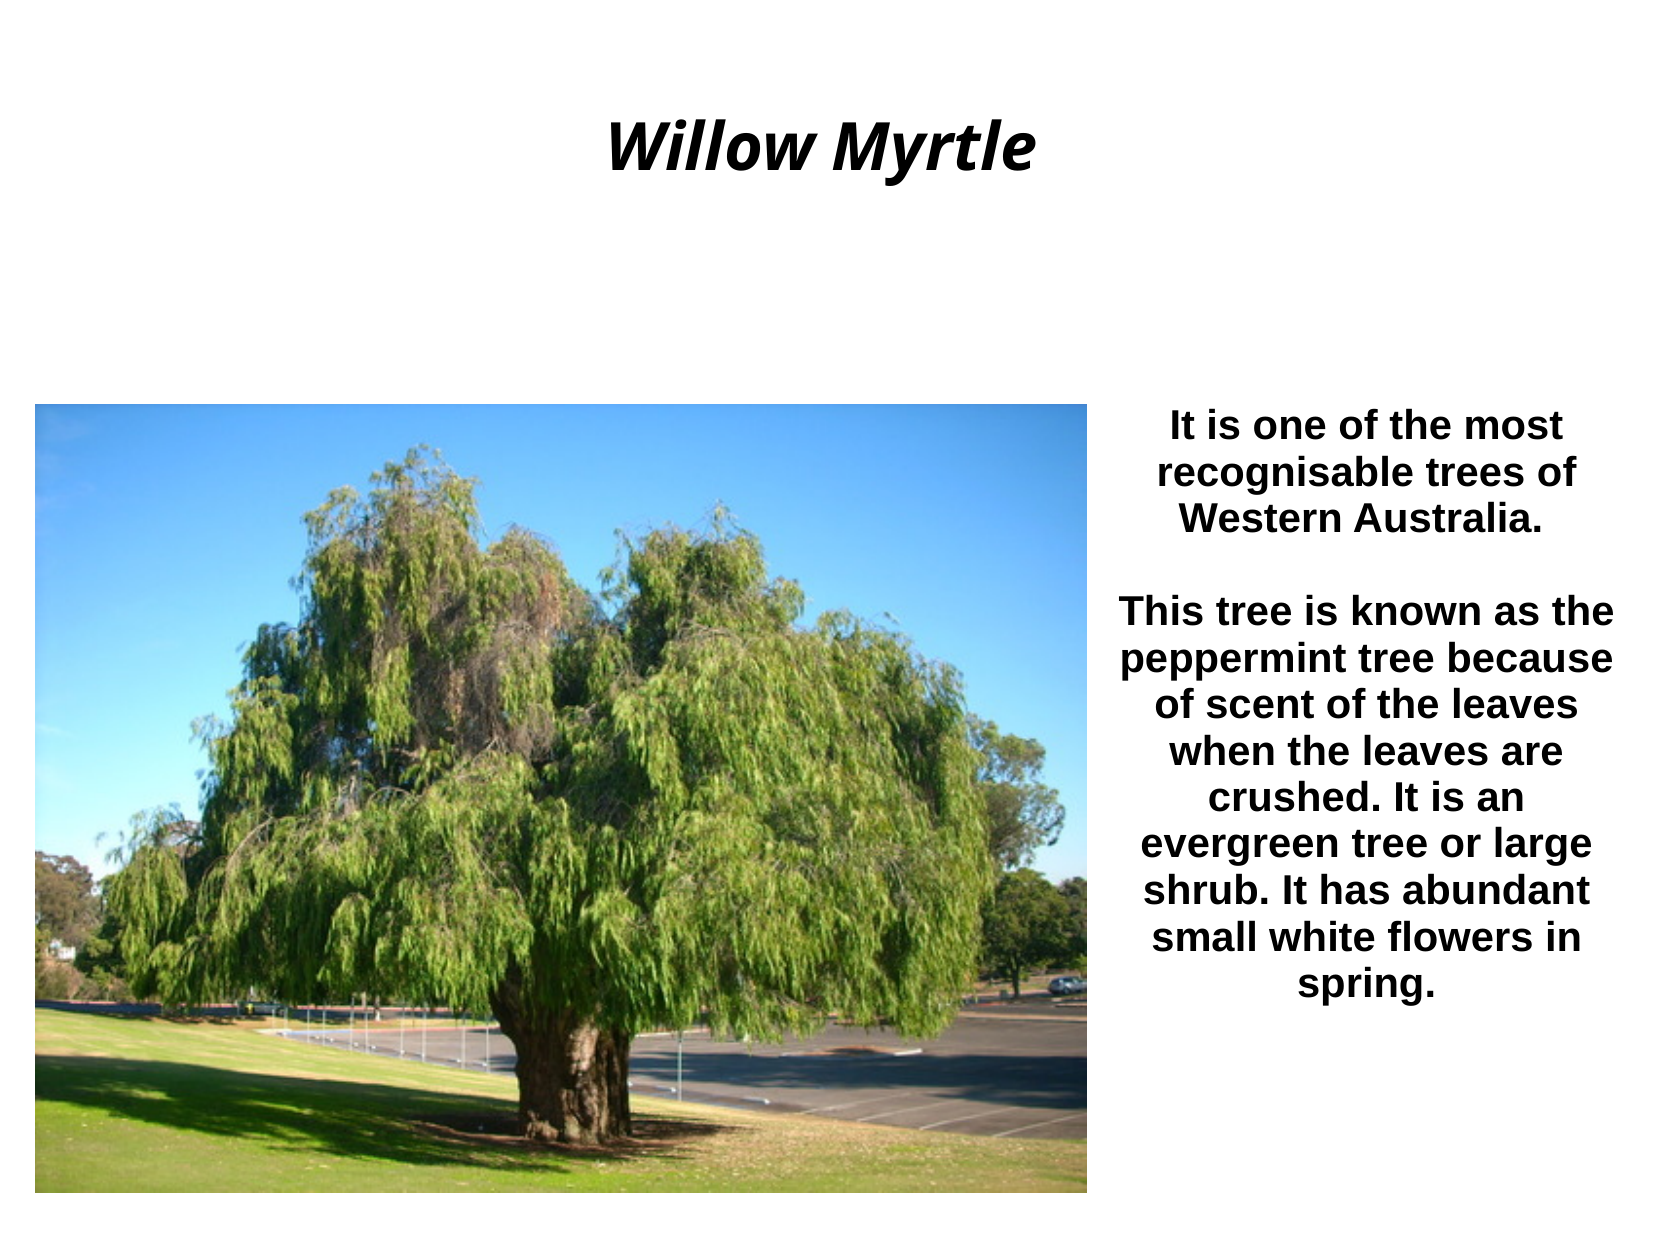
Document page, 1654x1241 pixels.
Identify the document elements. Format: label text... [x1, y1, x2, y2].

text_box Willow Myrtle [590, 91, 1193, 201]
text_box It is one of the most recognisable trees of Western Australia. This tree is known as the peppermint tree because of scent of the leaves when the leaves are crushed. It is an evergreen tree or large shrub. It has abundant small white flowers in spring. [1097, 394, 1636, 1075]
picture [35, 404, 1087, 1193]
